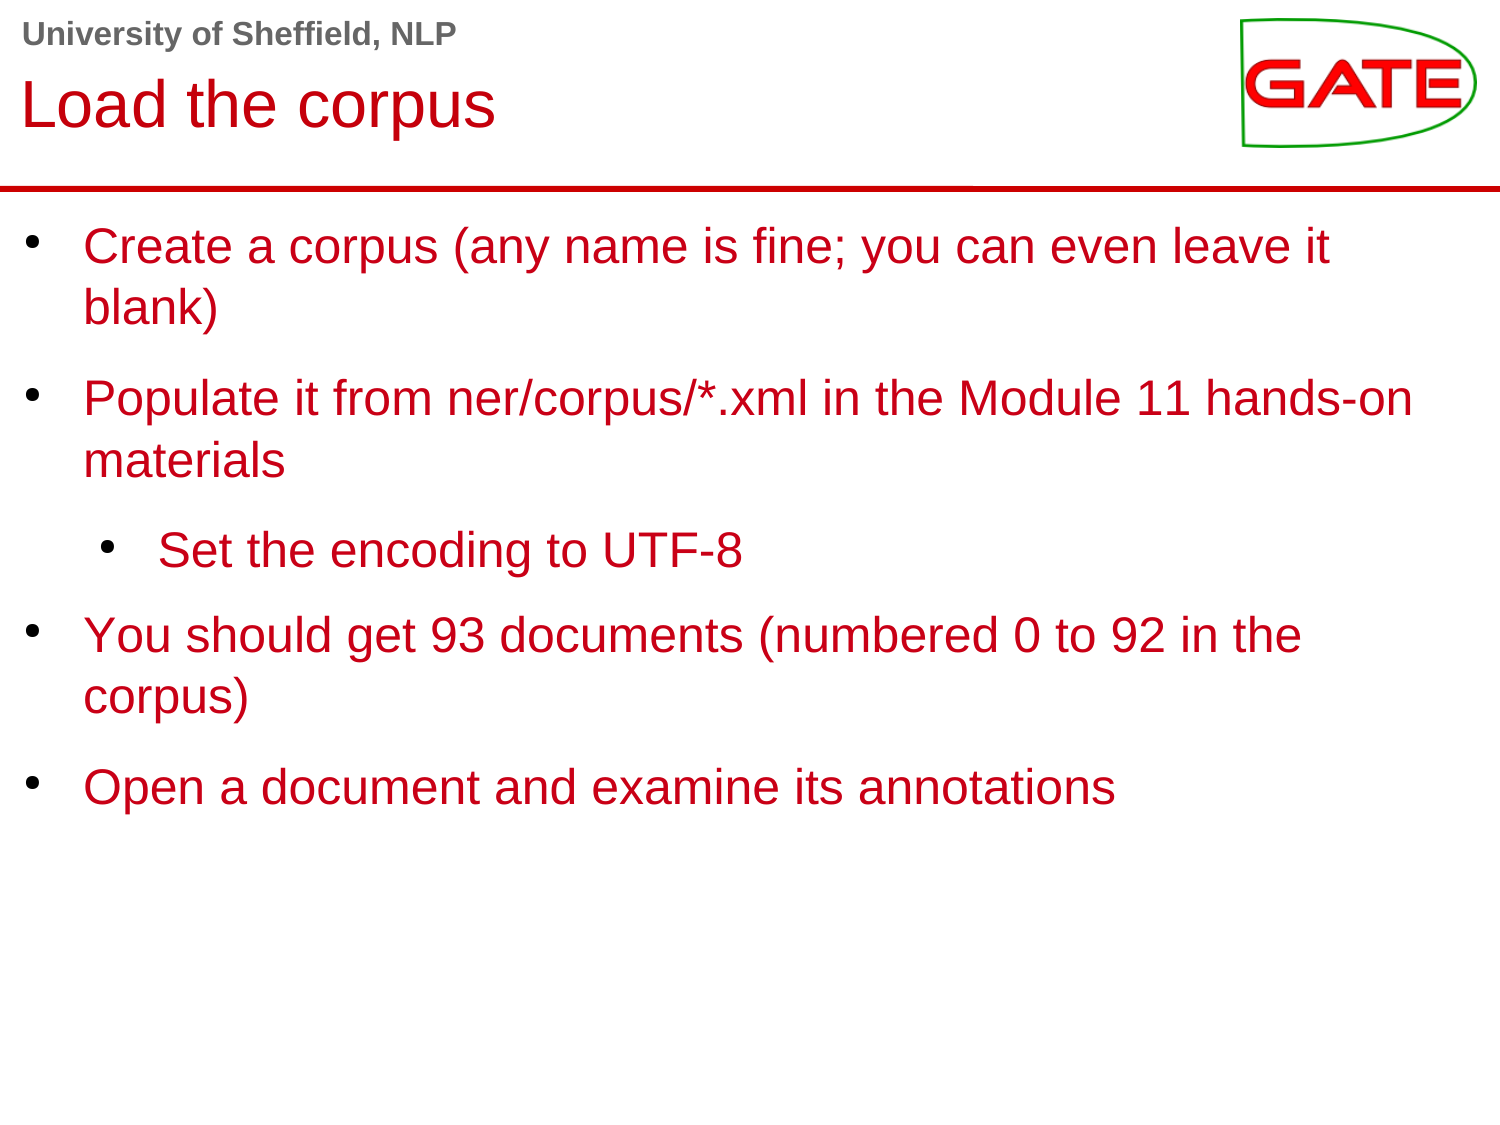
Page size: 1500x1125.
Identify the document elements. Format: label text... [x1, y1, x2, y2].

list Create a corpus (any name is fine; you can even leave it blank) Populate it from ner/corpus/*.xml in the Module 11 hands-on materials Set the encoding to UTF-8 You should get 93 documents (numbered 0 to 92 in the corpus) Open a document and examine its annotations [74, 290, 1424, 1034]
title Load the corpus [41, 28, 1390, 245]
picture [1240, 18, 1477, 148]
